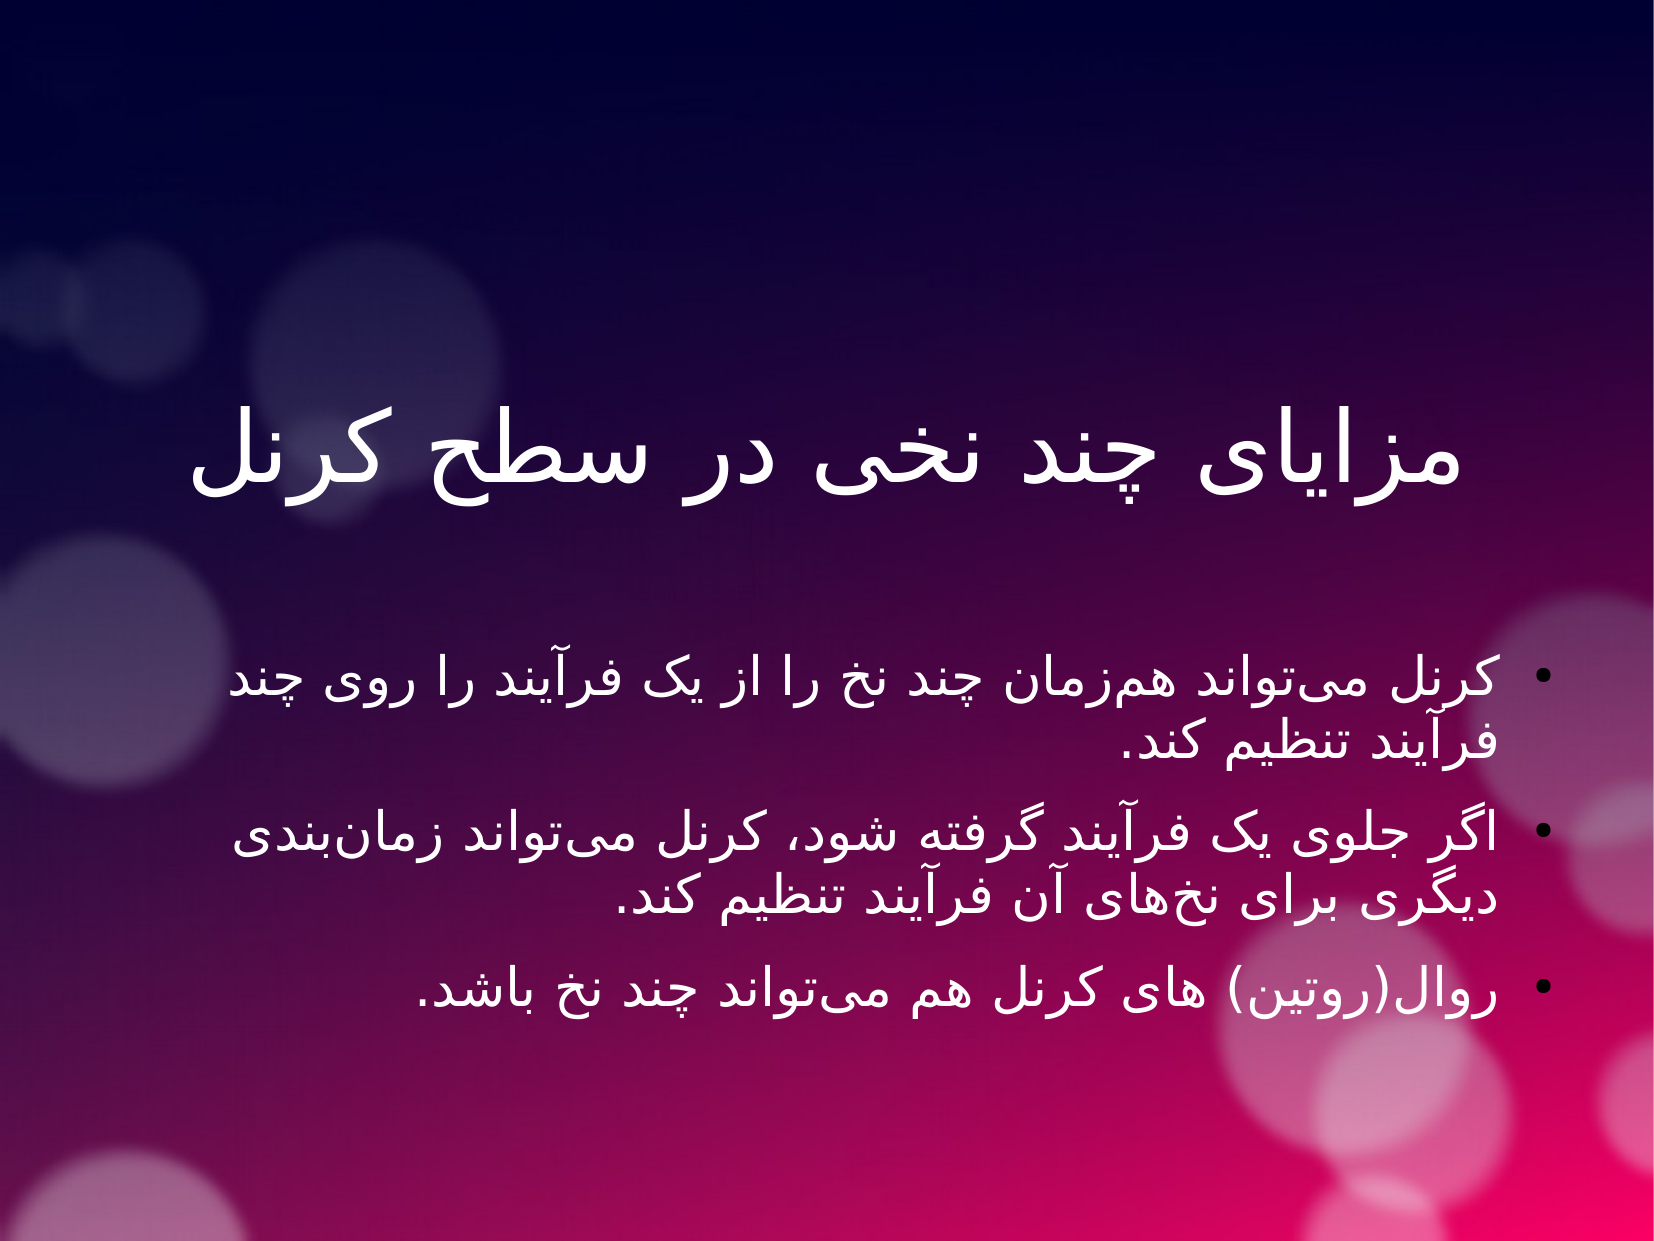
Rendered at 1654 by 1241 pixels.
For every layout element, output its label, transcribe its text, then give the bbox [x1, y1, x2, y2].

picture [0, 0, 1654, 1241]
list کرنل می‌تواند هم‌زمان چند نخ را از یک فرآیند را روی چند فرآیند تنظیم کند. اگر جلوی یک فرآیند گرفته شود، کرنل می‌تواند زمان‌بندی دیگری برای نخ‌های آن فرآیند تنظیم کند. روال‌(روتین) های کرنل هم می‌تواند چند نخ باشد. [82, 645, 1571, 1099]
title مزایای چند نخی در سطح کرنل [82, 344, 1571, 552]
